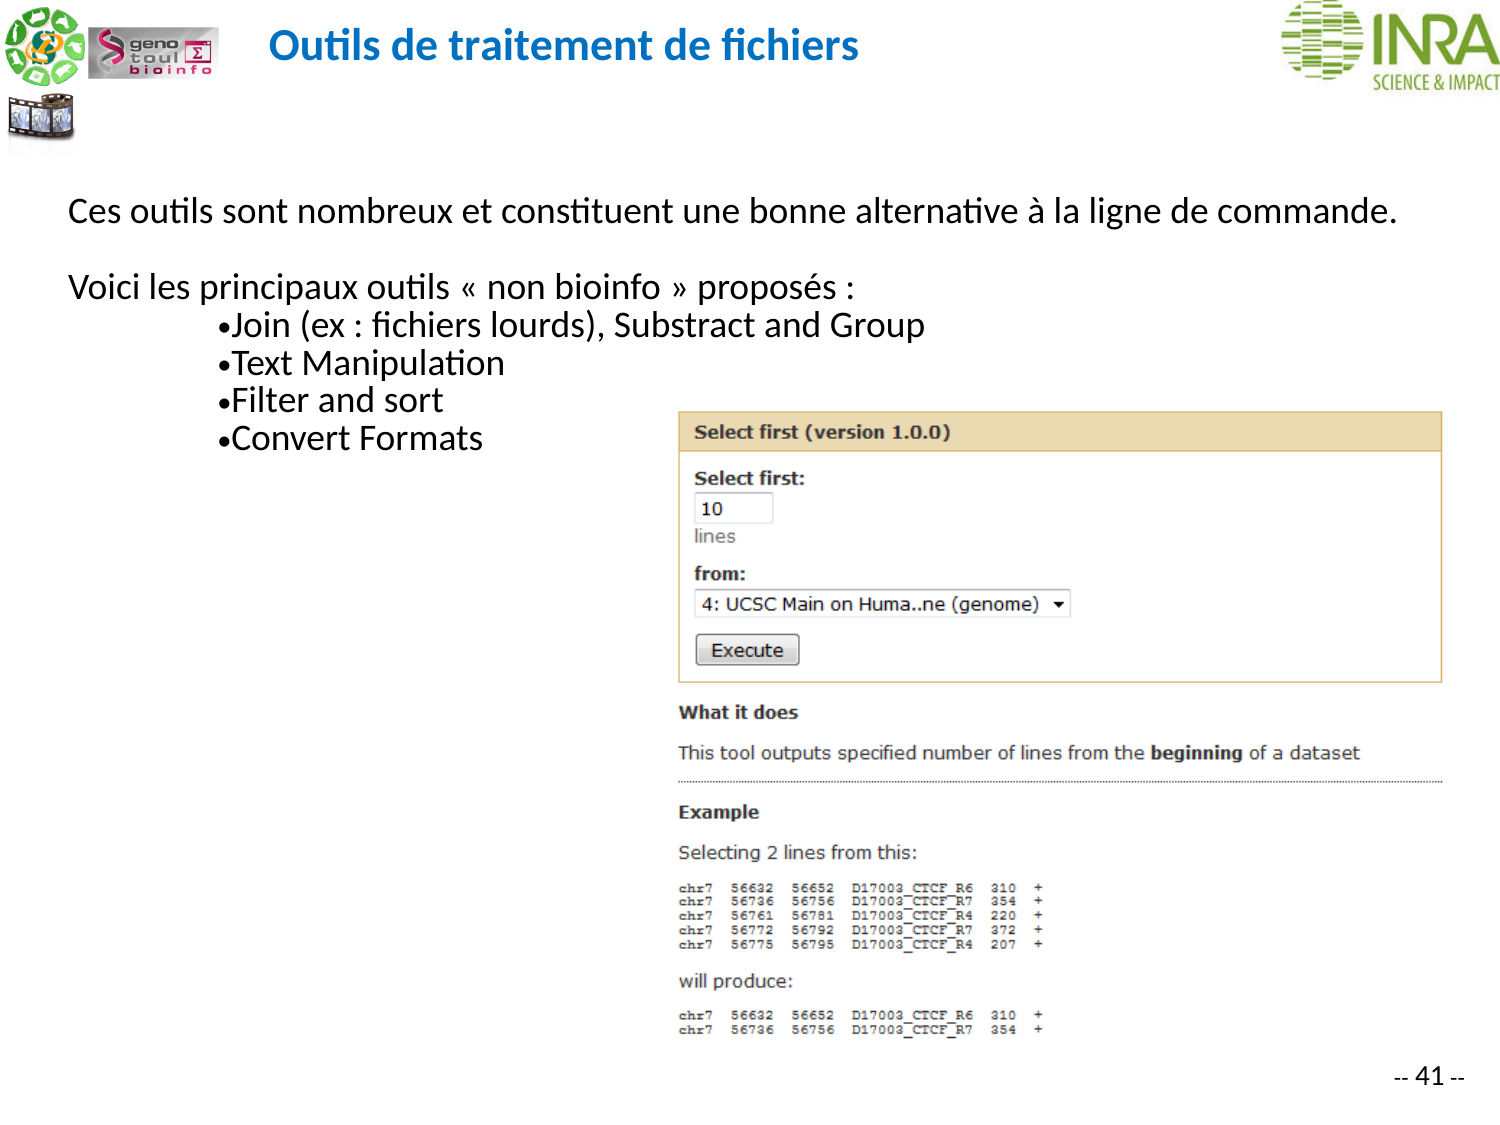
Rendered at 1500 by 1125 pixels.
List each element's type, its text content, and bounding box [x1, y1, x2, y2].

picture [667, 468, 1453, 1052]
picture [5, 7, 85, 86]
picture [5, 89, 77, 161]
text_box Ces outils sont nombreux et constituent une bonne alternative à la ligne de commande. Voici les principaux outils « non bioinfo » proposés : Join (ex : fichiers lourds), Substract and Group Text Manipulation Filter and sort Convert Formats [53, 188, 1482, 468]
text_box Outils de traitement de fichiers [253, 19, 1270, 90]
picture [88, 27, 219, 79]
picture [1281, 0, 1500, 110]
